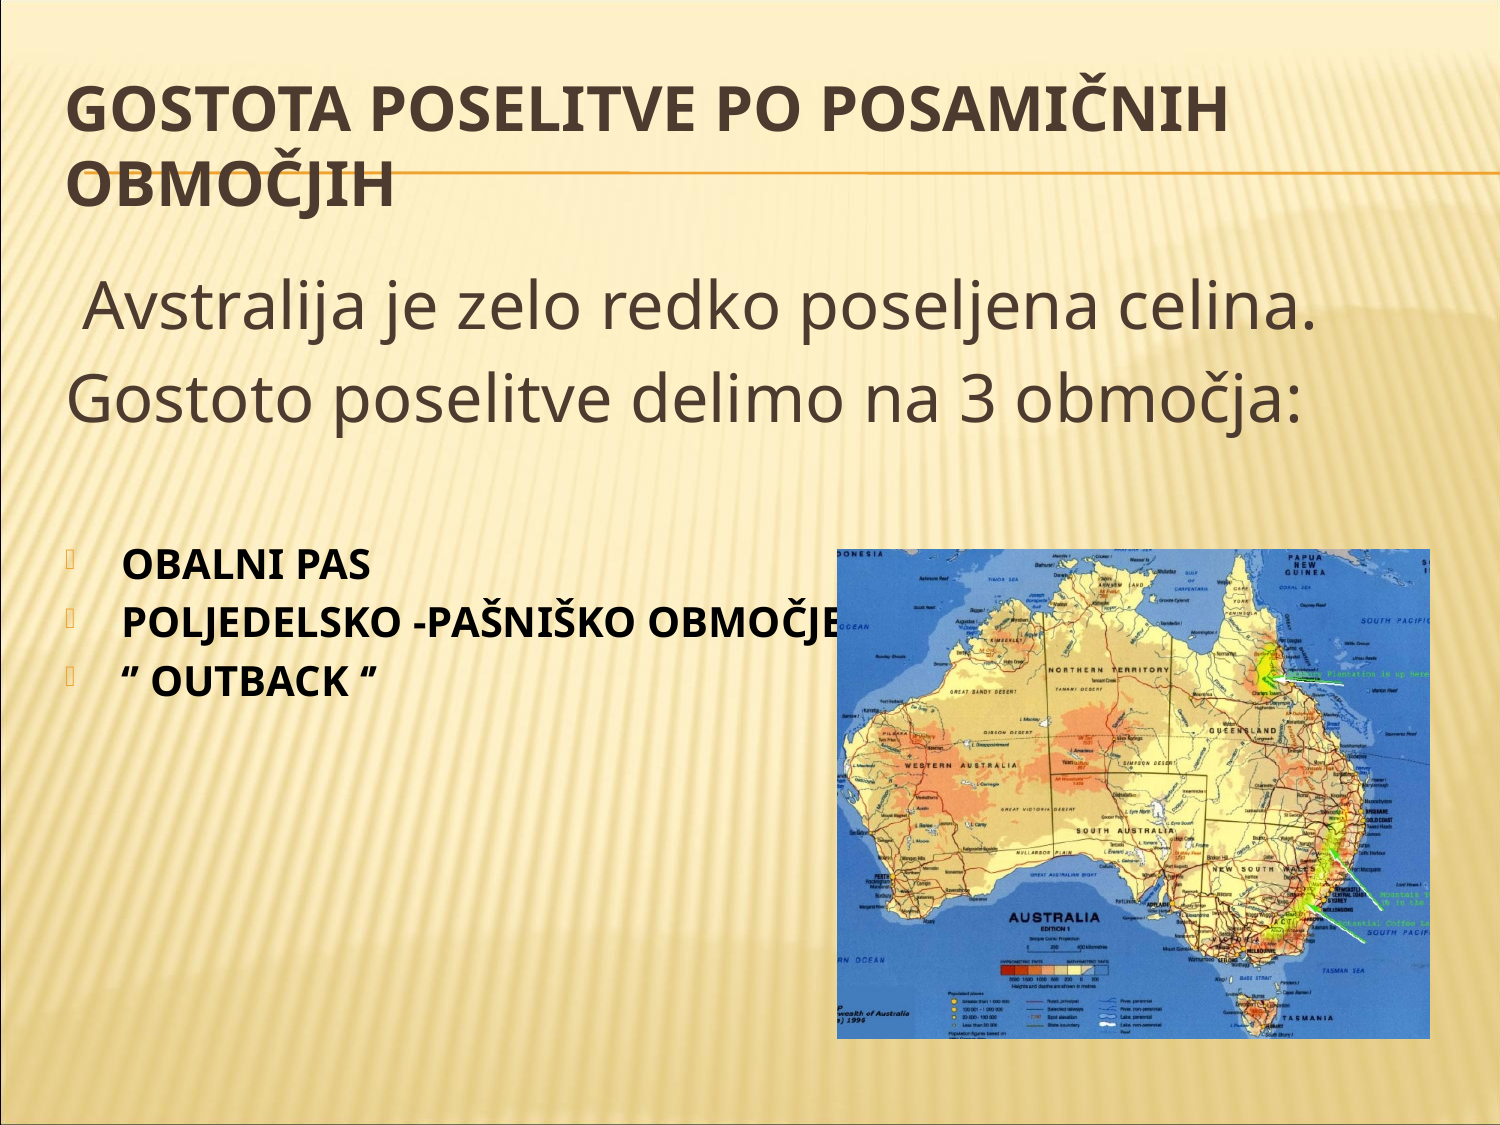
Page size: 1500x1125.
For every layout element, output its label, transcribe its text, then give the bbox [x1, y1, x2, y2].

list Avstralija je zelo redko poseljena celina. Gostoto poselitve delimo na 3 območja: OBALNI PAS POLJEDELSKO -PAŠNIŠKO OBMOČJE ‘’ OUTBACK ‘’ [50, 254, 1475, 998]
picture [0, 0, 1500, 1125]
title GOSTOTA POSELITVE PO POSAMIČNIH OBMOČJIH [50, 75, 1475, 213]
